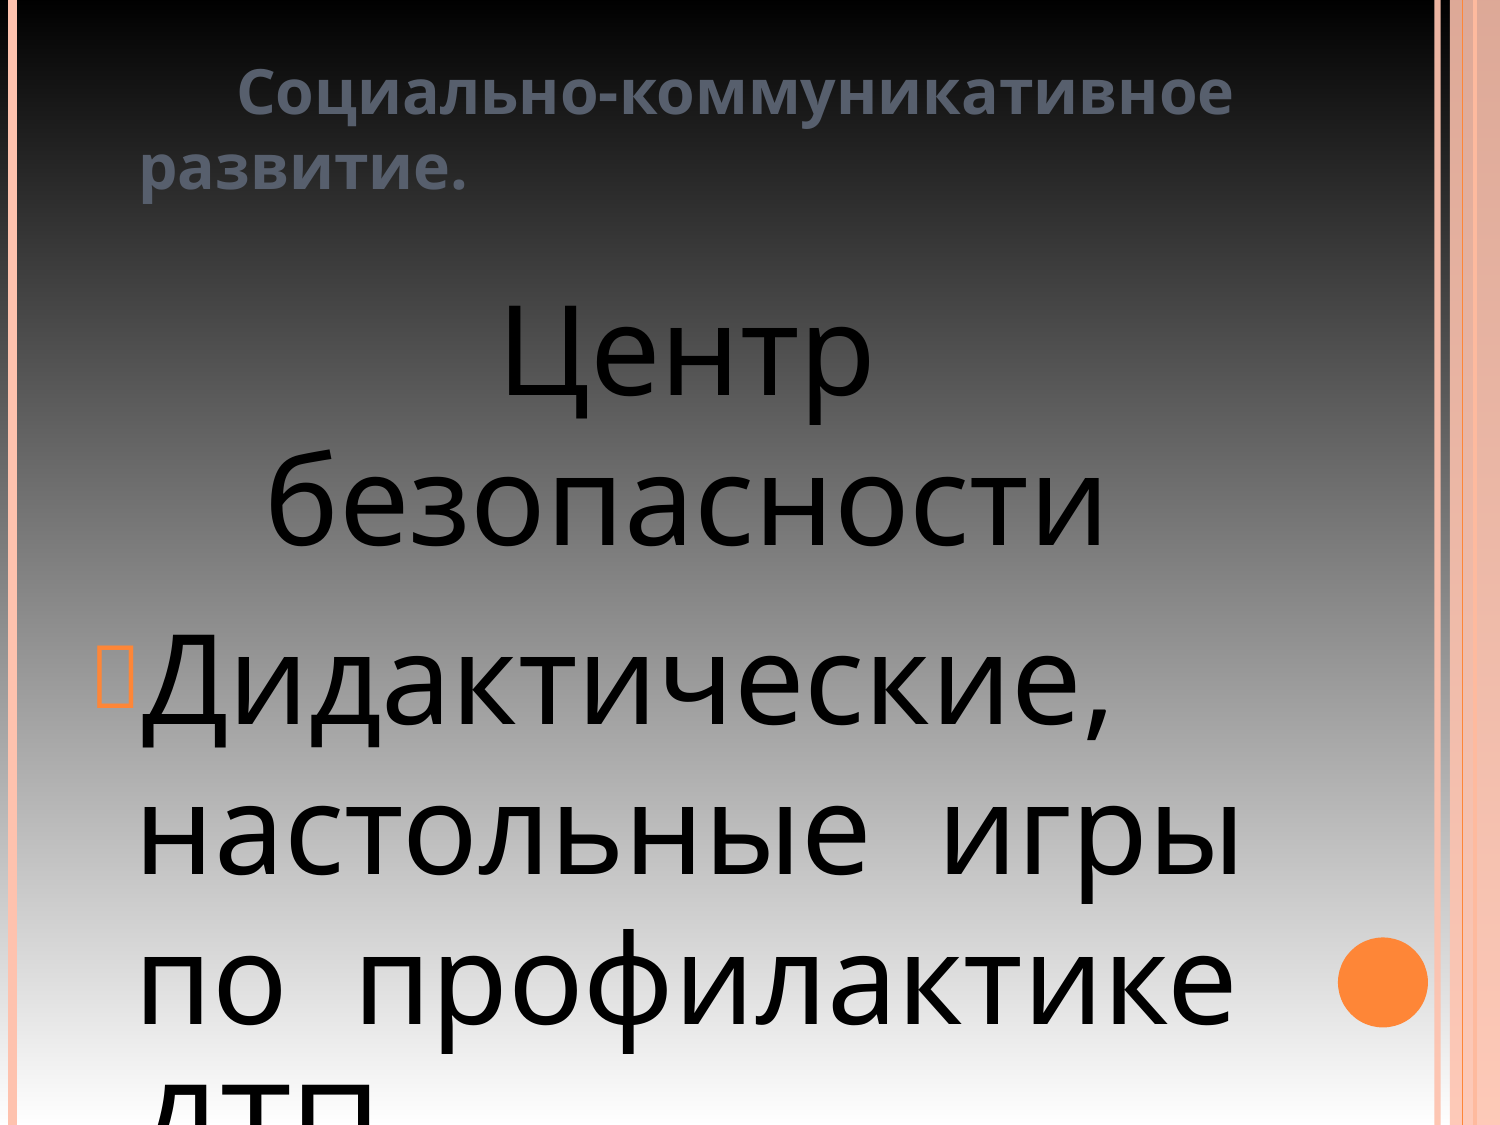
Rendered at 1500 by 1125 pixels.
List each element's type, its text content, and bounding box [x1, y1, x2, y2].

title Социально-коммуникативное развитие. [75, 45, 1300, 233]
list Центр безопасности Дидактические, настольные игры по профилактике ДТП Макет улицы Дорожные знаки Литература о правилах дорожного движения Атрибуты к сюжетно-ролевым играм. [75, 262, 1300, 1079]
